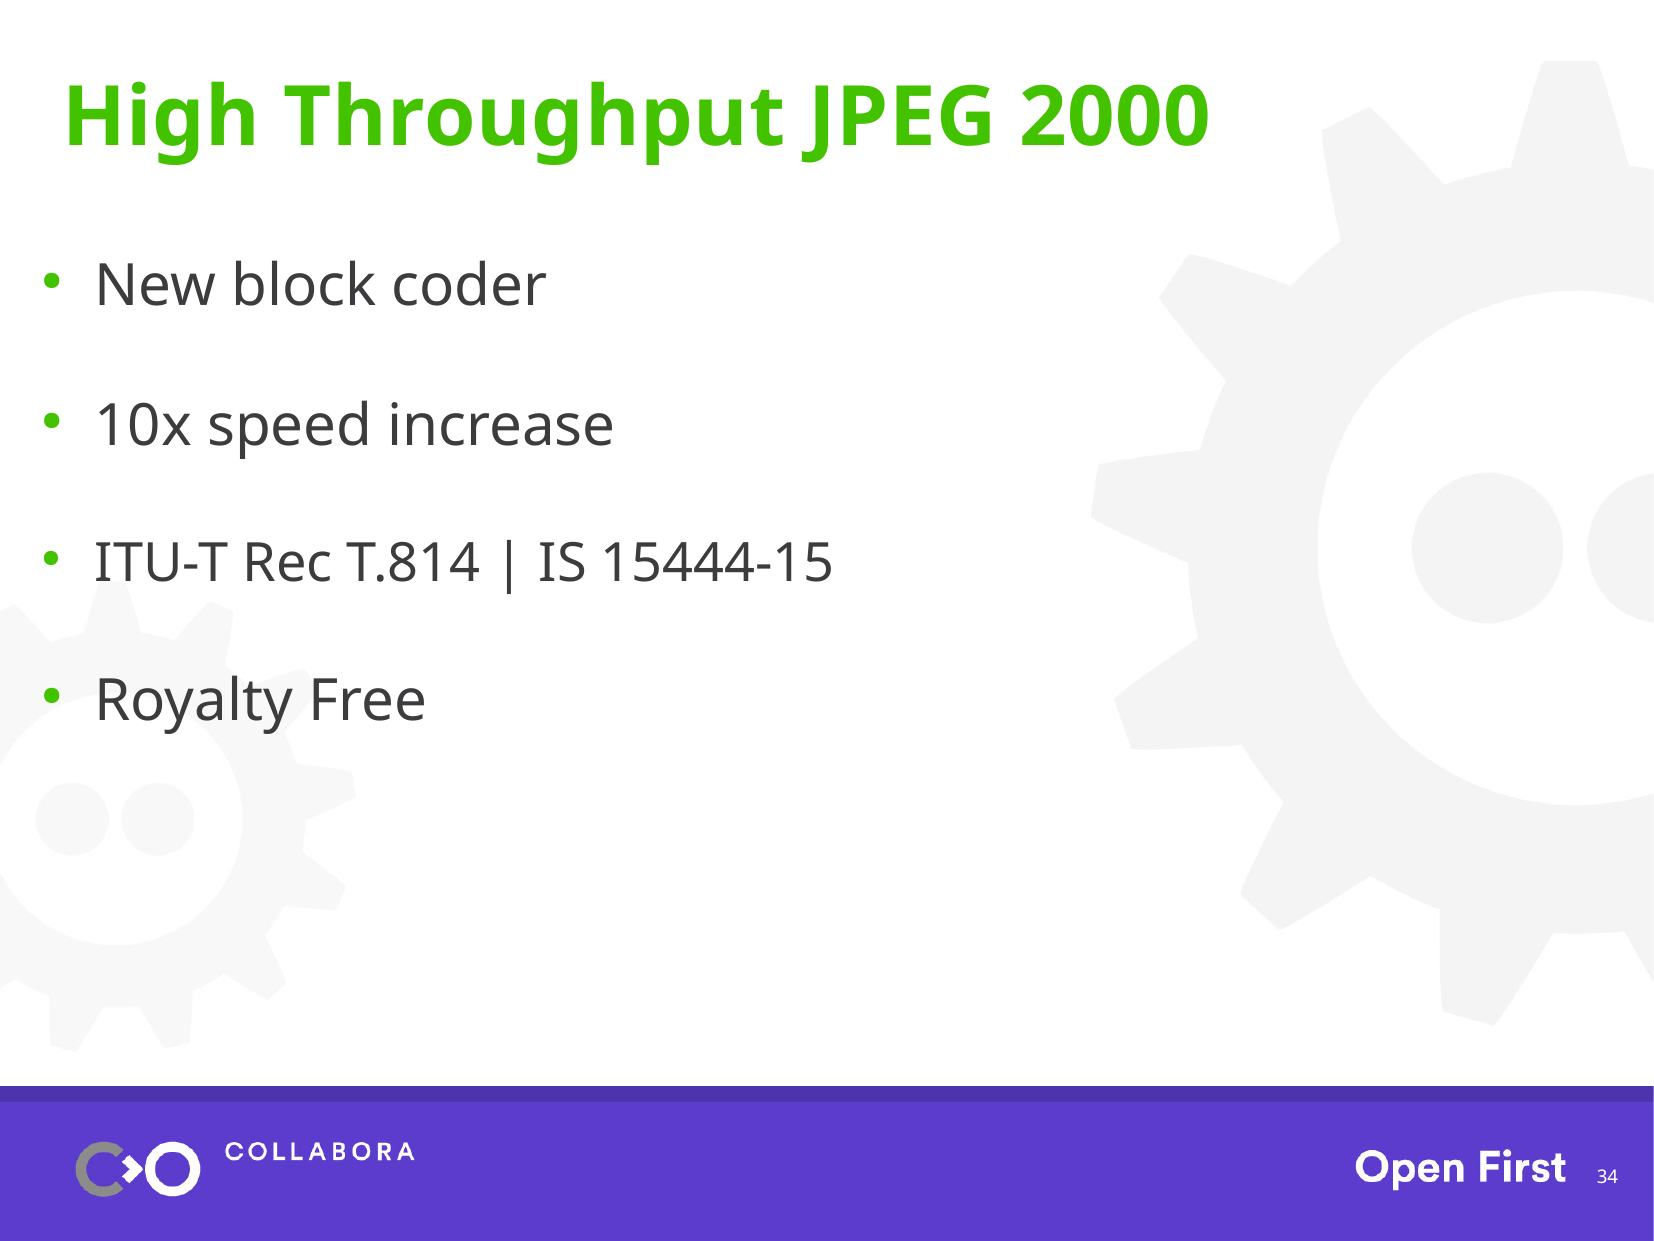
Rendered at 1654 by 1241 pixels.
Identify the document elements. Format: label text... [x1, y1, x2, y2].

picture [0, 0, 1654, 1241]
list New block coder 10x speed increase ITU-T Rec T.814 | IS 15444-15 Royalty Free [23, 177, 1595, 1016]
title High Throughput JPEG 2000 [62, 62, 1638, 138]
